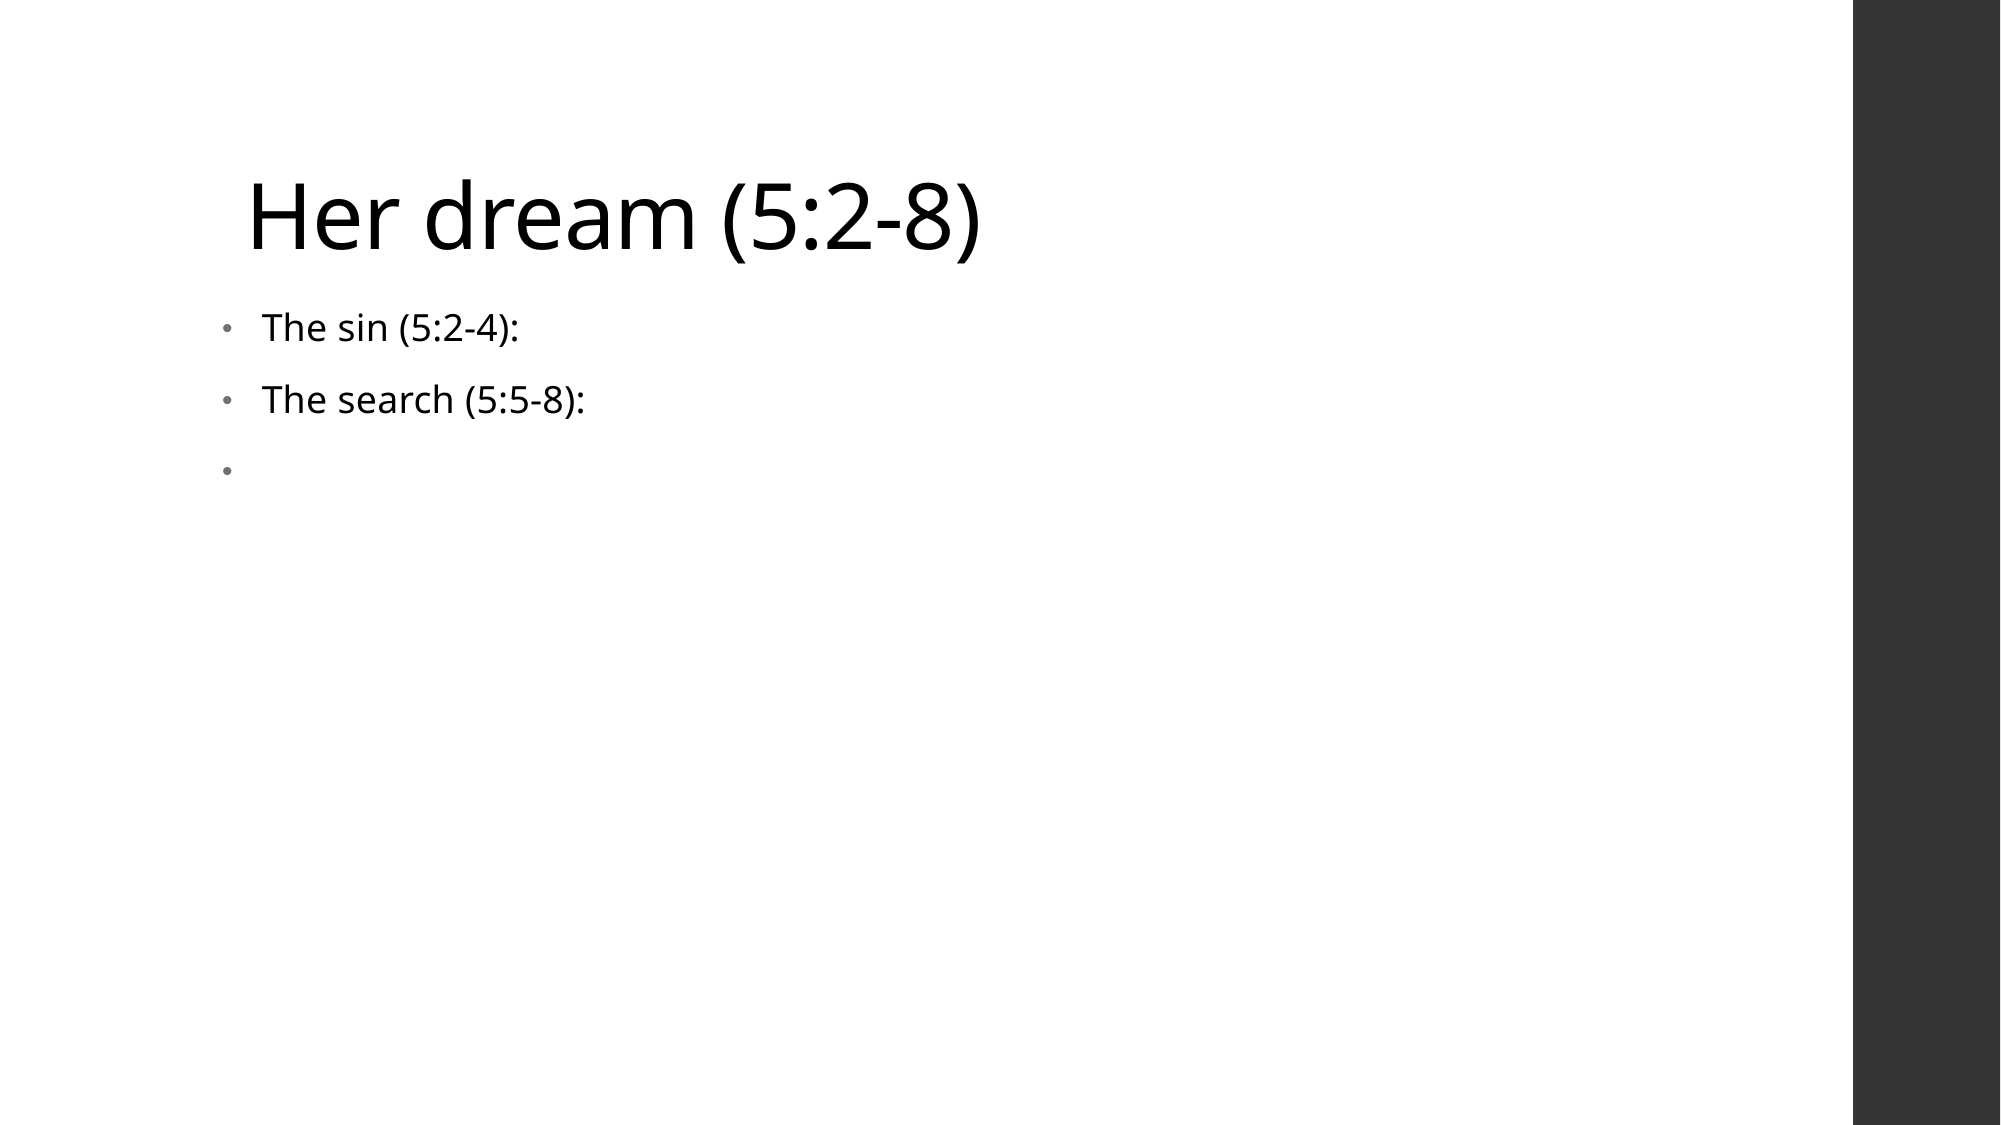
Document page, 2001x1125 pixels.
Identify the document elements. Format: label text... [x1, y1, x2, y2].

title Her dream (5:2-8) [206, 60, 1797, 278]
list The sin (5:2-4): The search (5:5-8): [206, 299, 1617, 1014]
